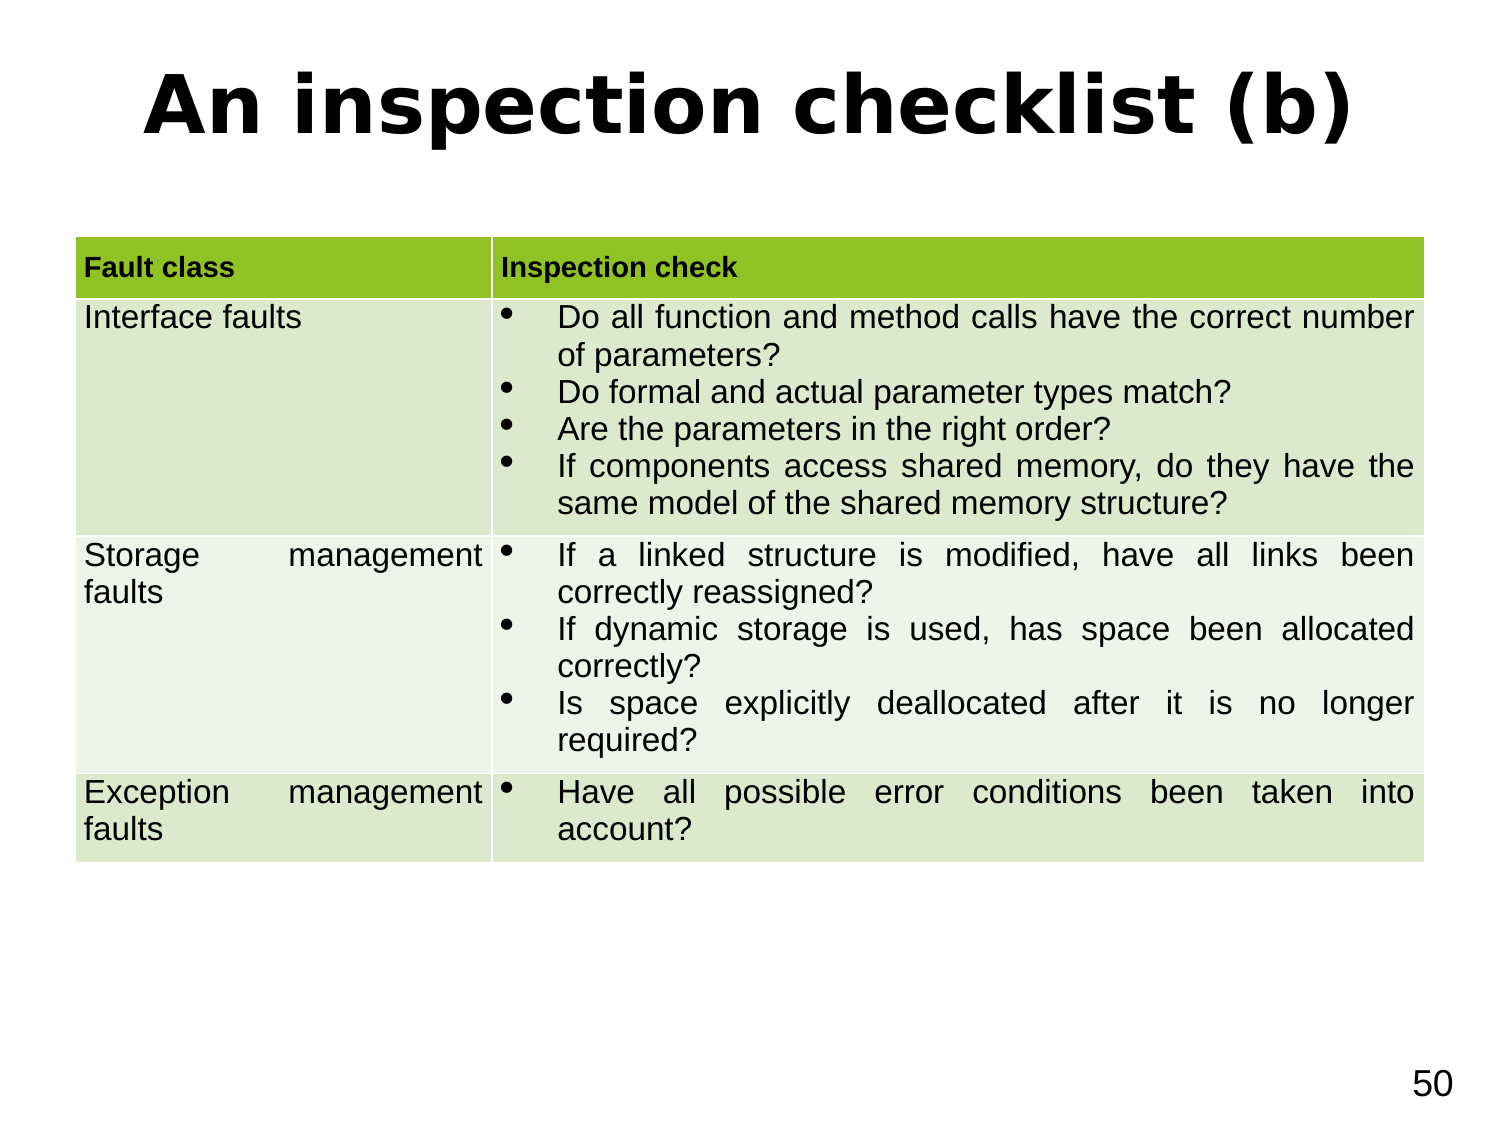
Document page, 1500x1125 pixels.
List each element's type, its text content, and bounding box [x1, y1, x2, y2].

table_cell Have all possible error conditions been taken into account? [493, 774, 1424, 862]
table_cell Interface faults [76, 300, 491, 535]
title An inspection checklist (b) [75, 44, 1425, 177]
table_cell If a linked structure is modified, have all links been correctly reassigned? If dynamic storage is used, has space been allocated correctly? Is space explicitly deallocated after it is no longer required? [493, 537, 1424, 773]
table_header Inspection check [493, 237, 1424, 298]
table_header Fault class [76, 237, 491, 298]
table_cell Do all function and method calls have the correct number of parameters? Do formal and actual parameter types match? Are the parameters in the right order? If components access shared memory, do they have the same model of the shared memory structure? [493, 300, 1424, 535]
table_cell Exception management faults [76, 774, 491, 862]
table_cell Storage management faults [76, 537, 491, 773]
